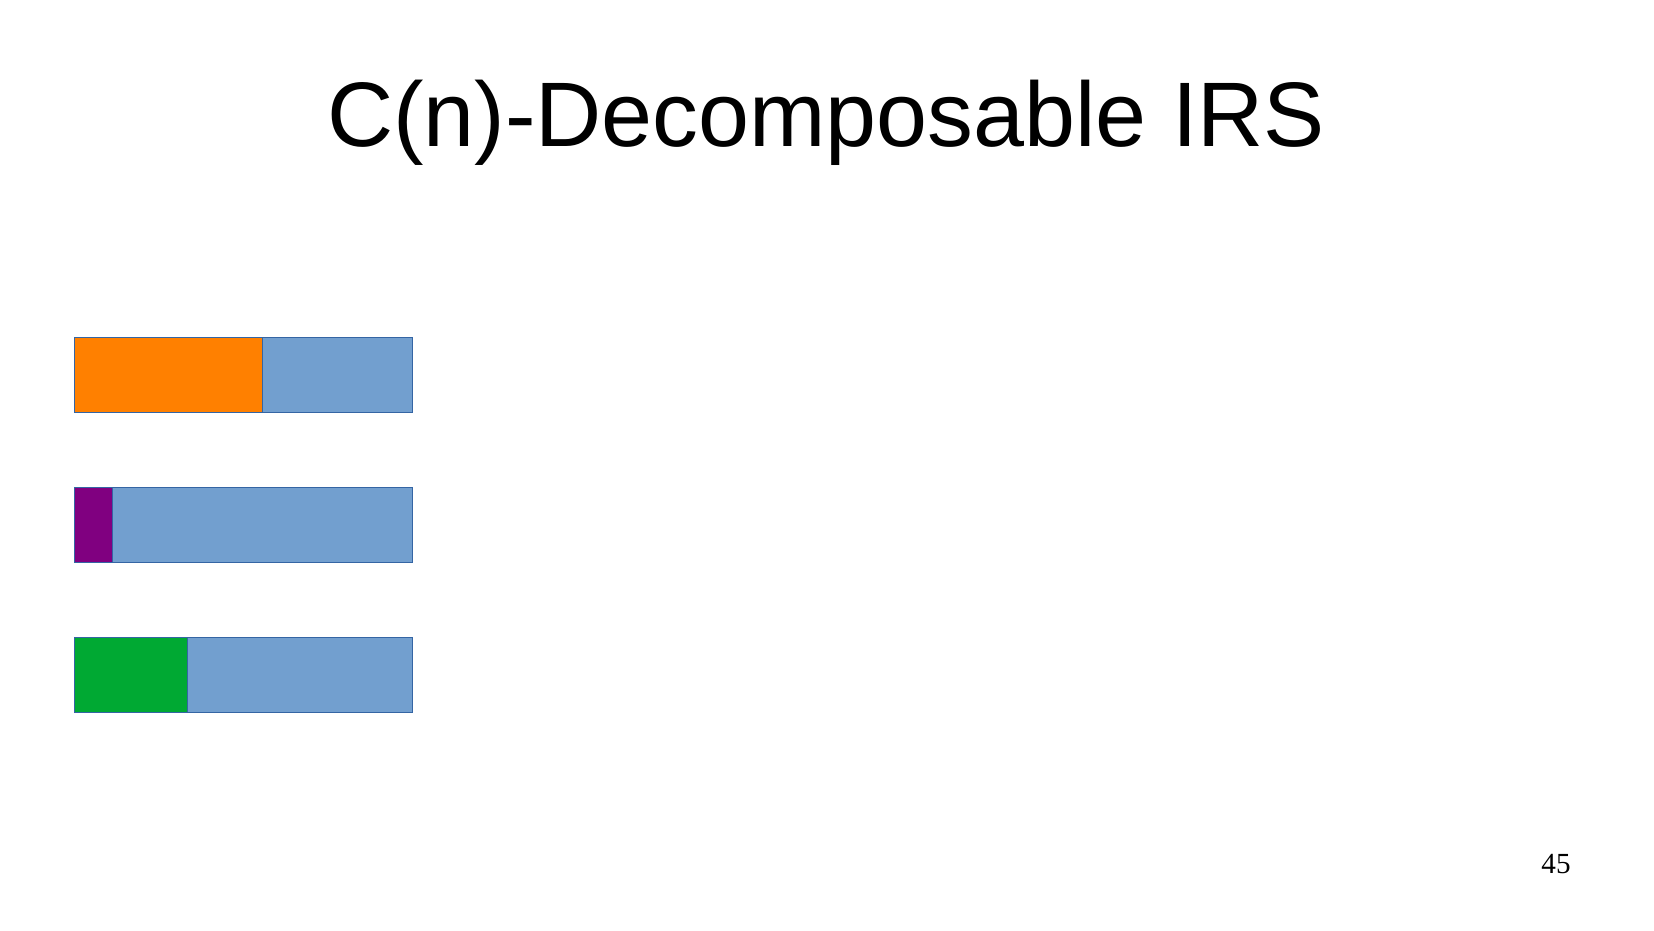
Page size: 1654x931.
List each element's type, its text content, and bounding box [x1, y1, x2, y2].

text_box [74, 637, 413, 713]
title C(n)-Decomposable IRS [82, 37, 1571, 193]
text_box [74, 487, 413, 563]
text_box [74, 337, 413, 413]
